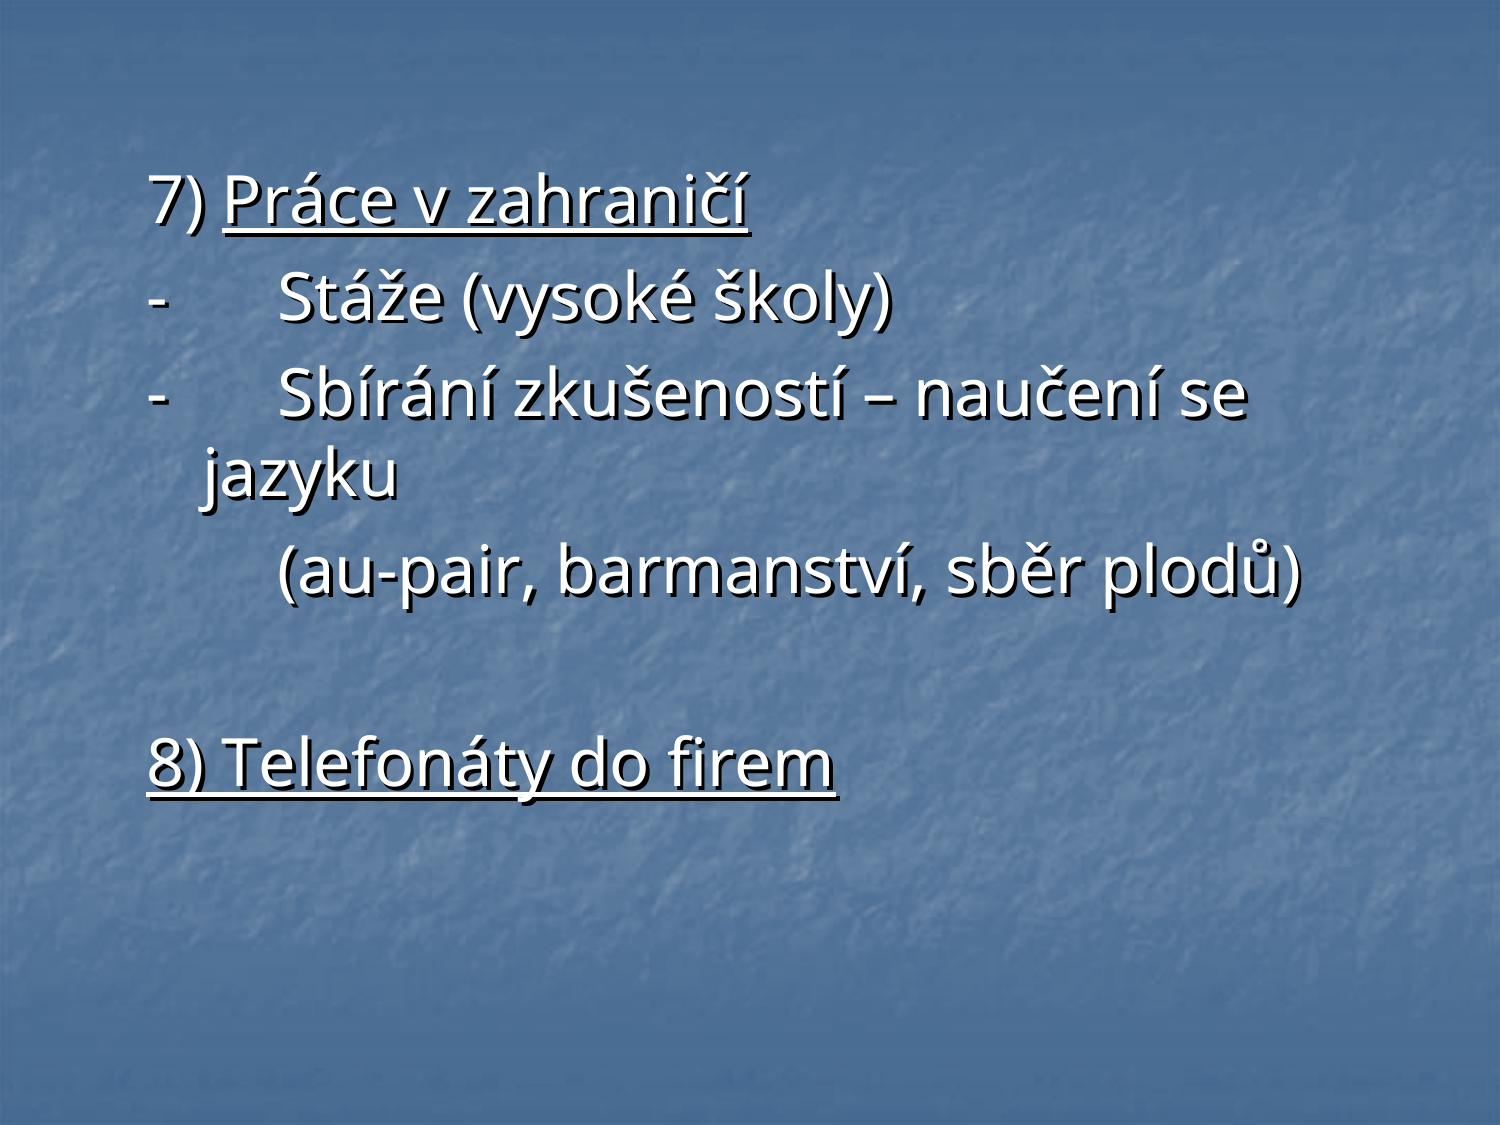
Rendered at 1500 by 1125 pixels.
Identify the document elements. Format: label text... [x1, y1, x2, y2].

list 7) Práce v zahraničí - Stáže (vysoké školy) - Sbírání zkušeností – naučení se jazyku (au-pair, barmanství, sběr plodů) 8) Telefonáty do firem [75, 148, 1426, 1000]
